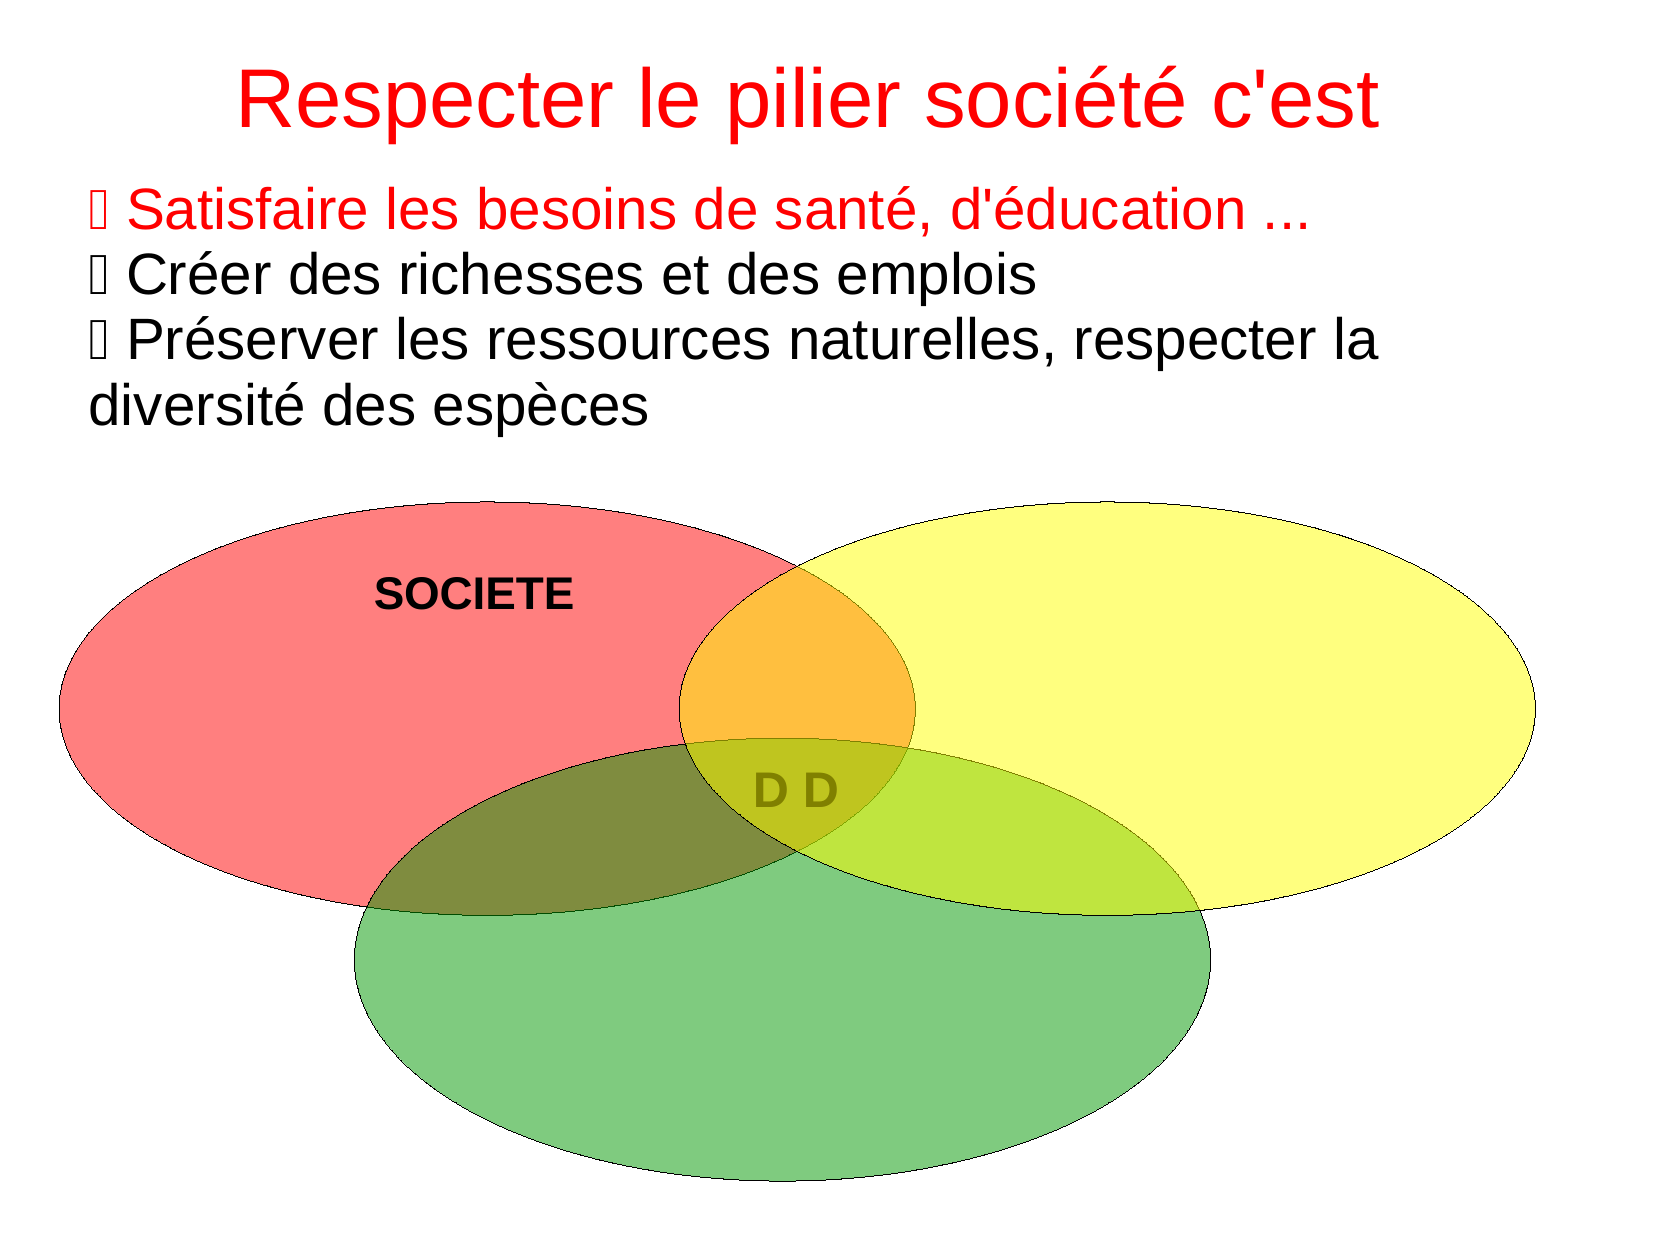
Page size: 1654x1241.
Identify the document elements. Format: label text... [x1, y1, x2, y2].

title  Satisfaire les besoins de santé, d'éducation ...  Créer des richesses et des emplois  Préserver les ressources naturelles, respecter la diversité des espèces [88, 177, 1577, 437]
title Respecter le pilier société c'est [76, 0, 1565, 193]
text_box D D [738, 815, 754, 827]
text_box SOCIETE [295, 561, 709, 629]
text_box [59, 501, 1536, 1182]
